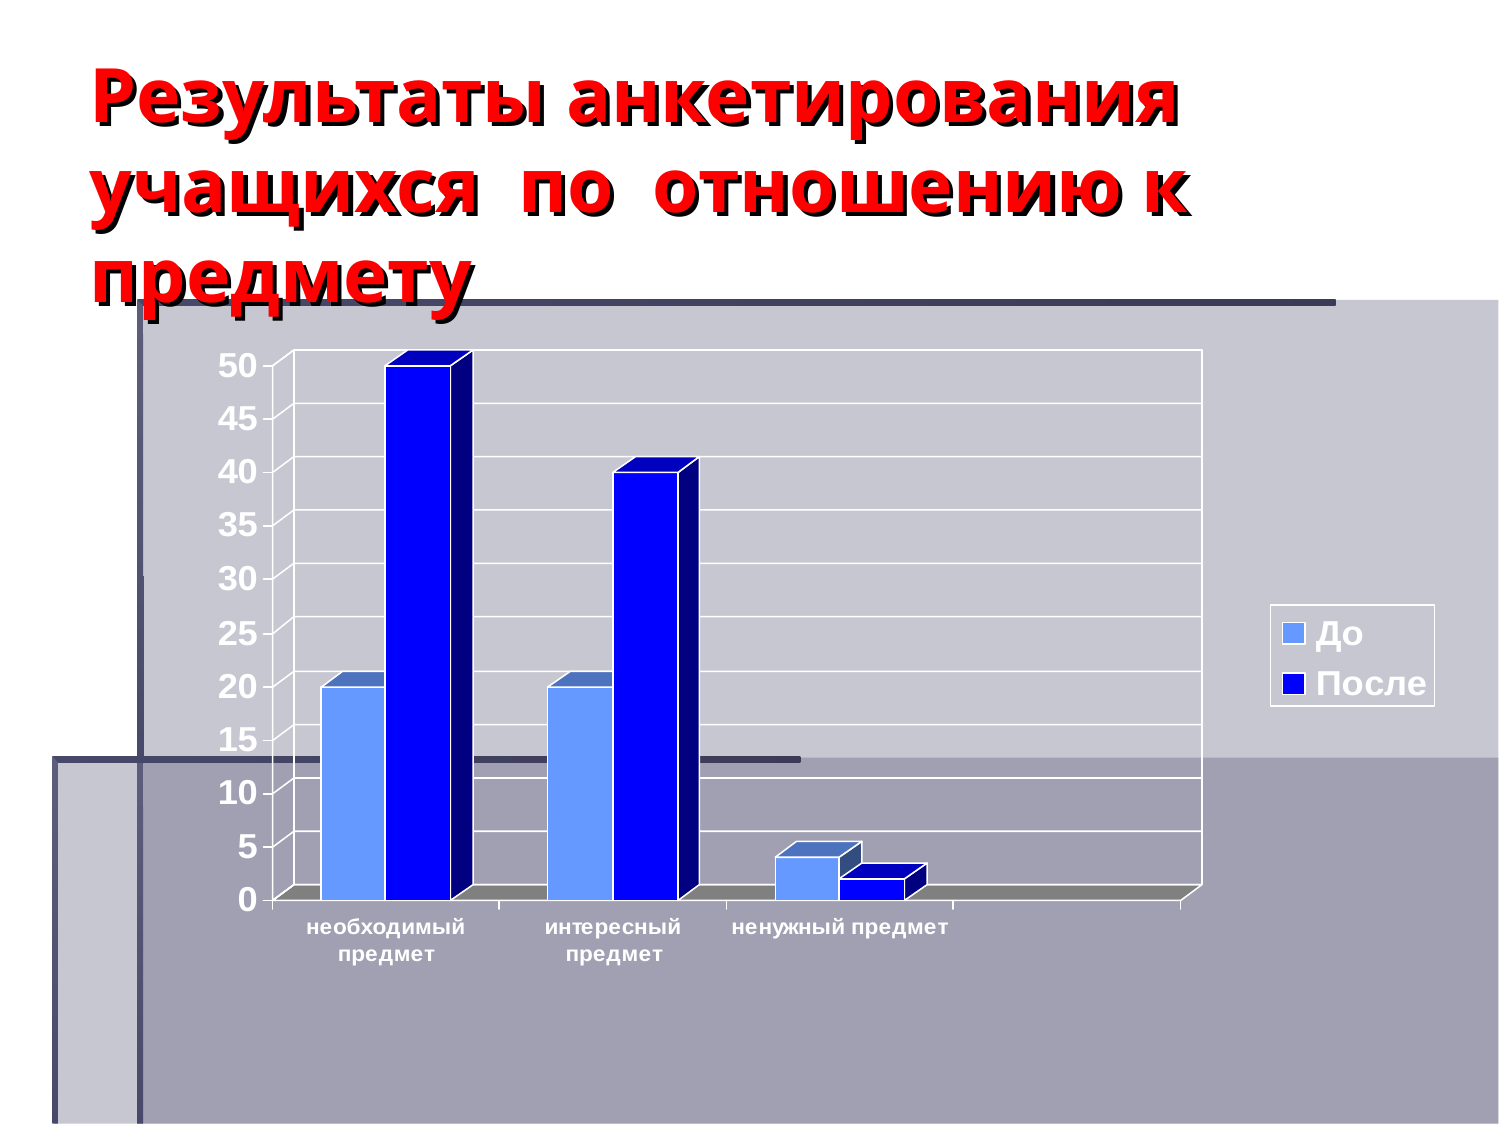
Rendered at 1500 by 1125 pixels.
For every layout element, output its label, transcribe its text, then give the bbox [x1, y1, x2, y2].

text_box [137, 312, 1450, 999]
text_box Результаты анкетирования учащихся по отношению к предмету [75, 40, 1451, 276]
